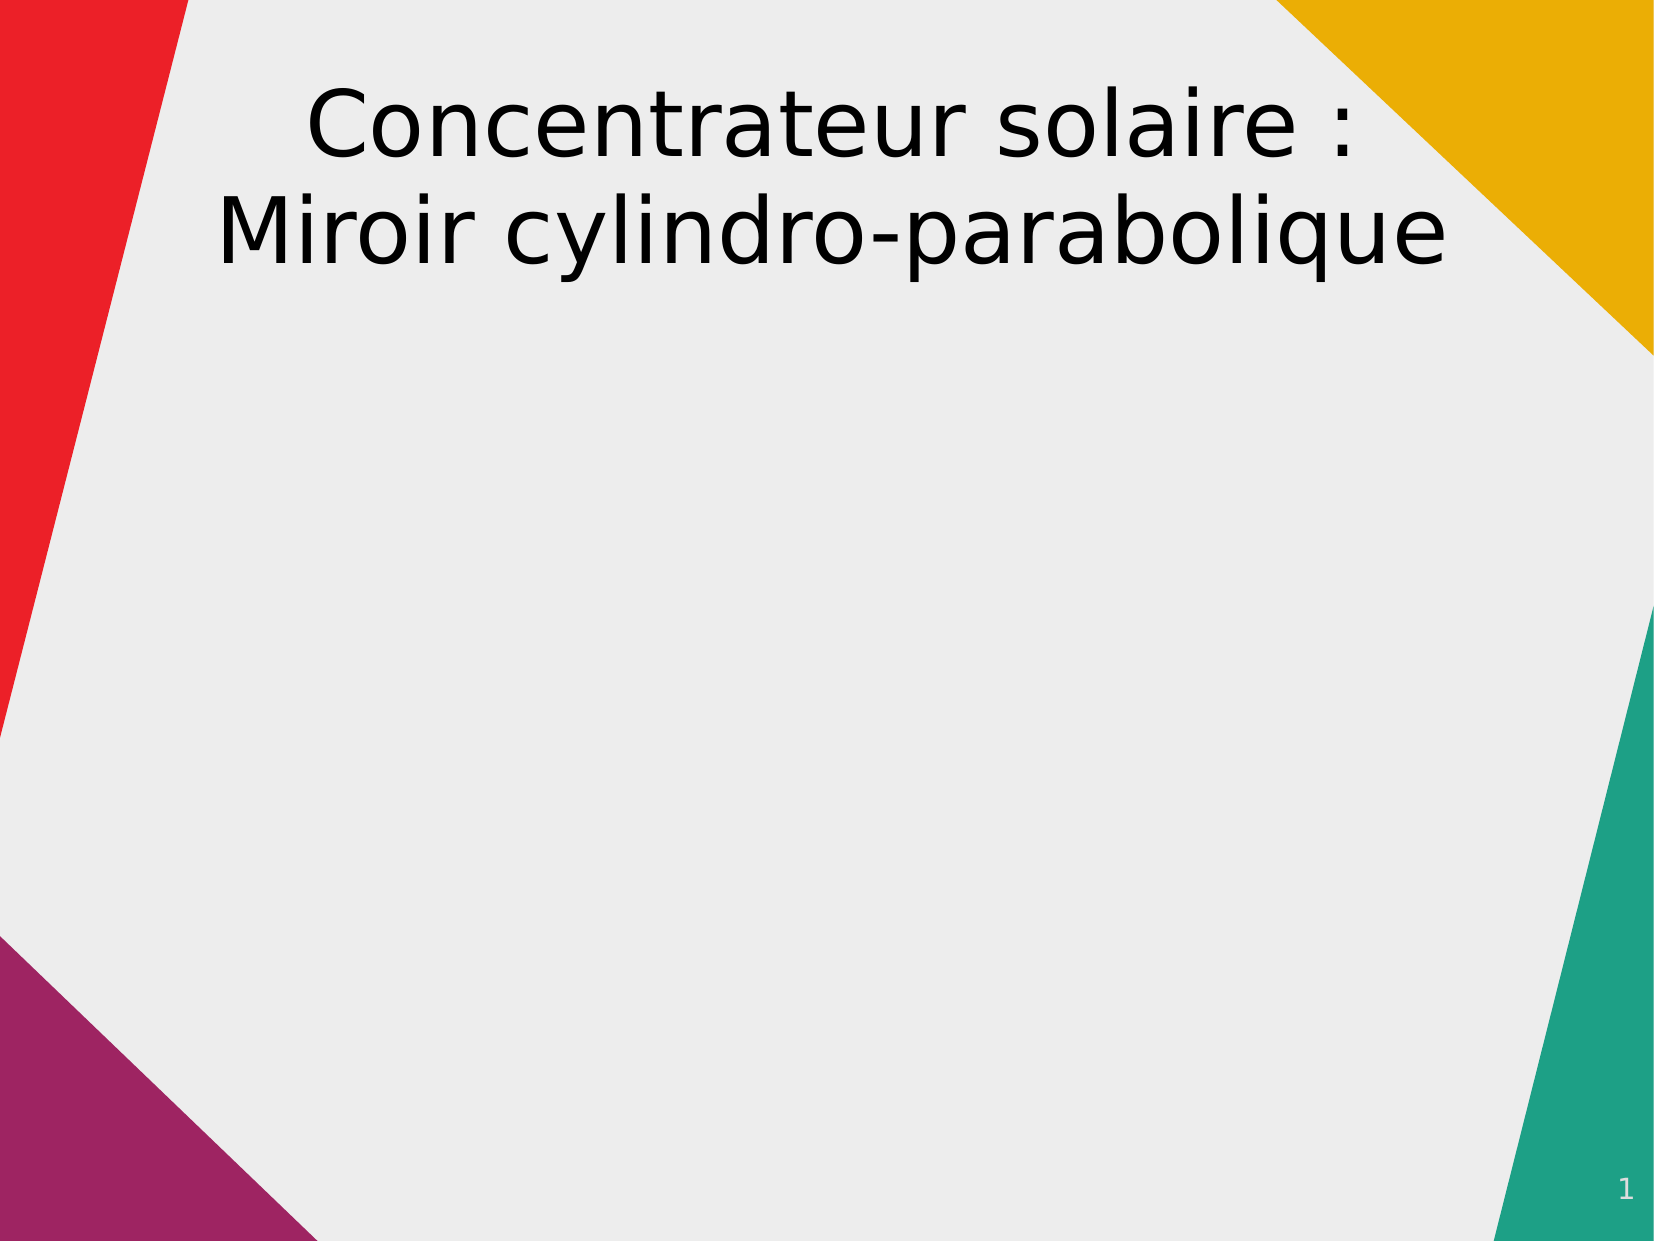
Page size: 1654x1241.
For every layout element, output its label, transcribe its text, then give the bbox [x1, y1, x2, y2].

text_box Concentrateur solaire : Miroir cylindro-parabolique [153, 63, 1512, 284]
